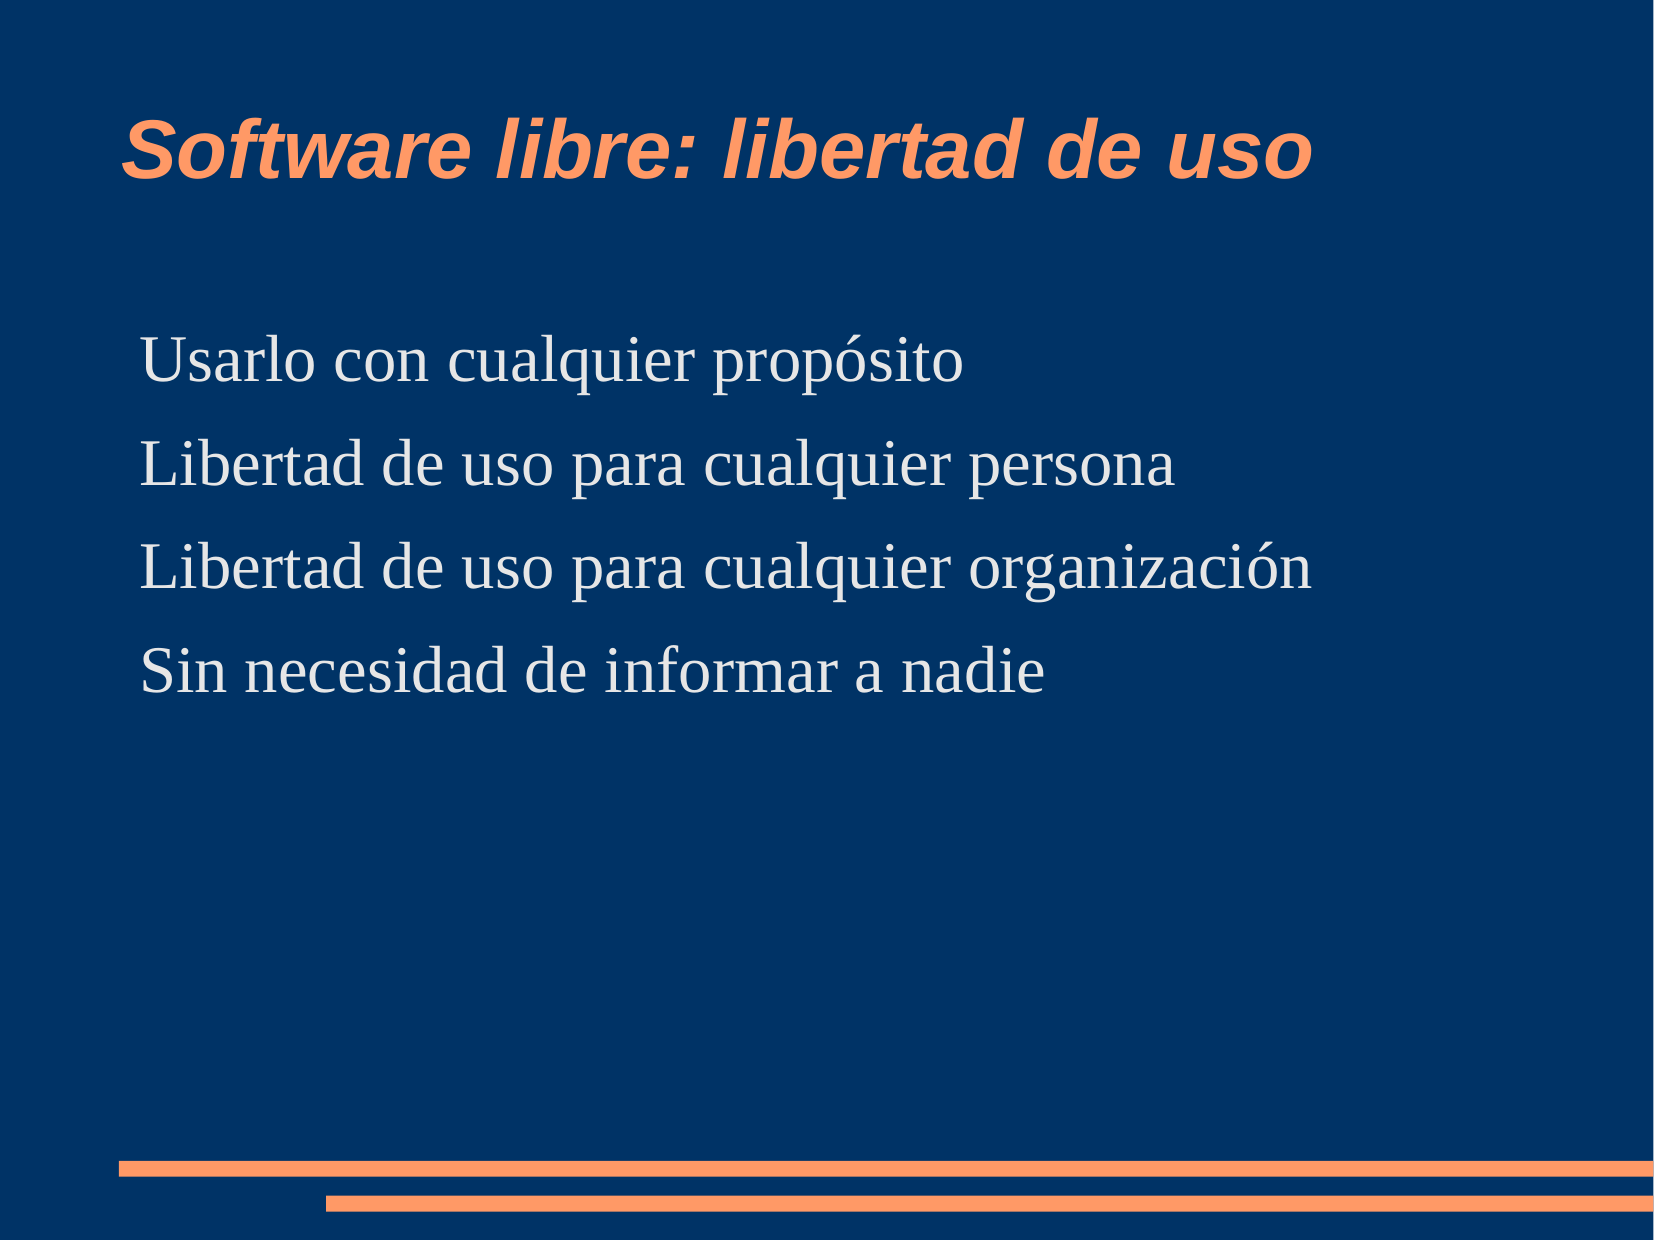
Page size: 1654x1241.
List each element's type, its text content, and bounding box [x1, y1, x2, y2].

title Software libre: libertad de uso [121, 53, 1534, 246]
list Usarlo con cualquier propósito Libertad de uso para cualquier persona Libertad de uso para cualquier organización Sin necesidad de informar a nadie [121, 322, 1561, 1118]
